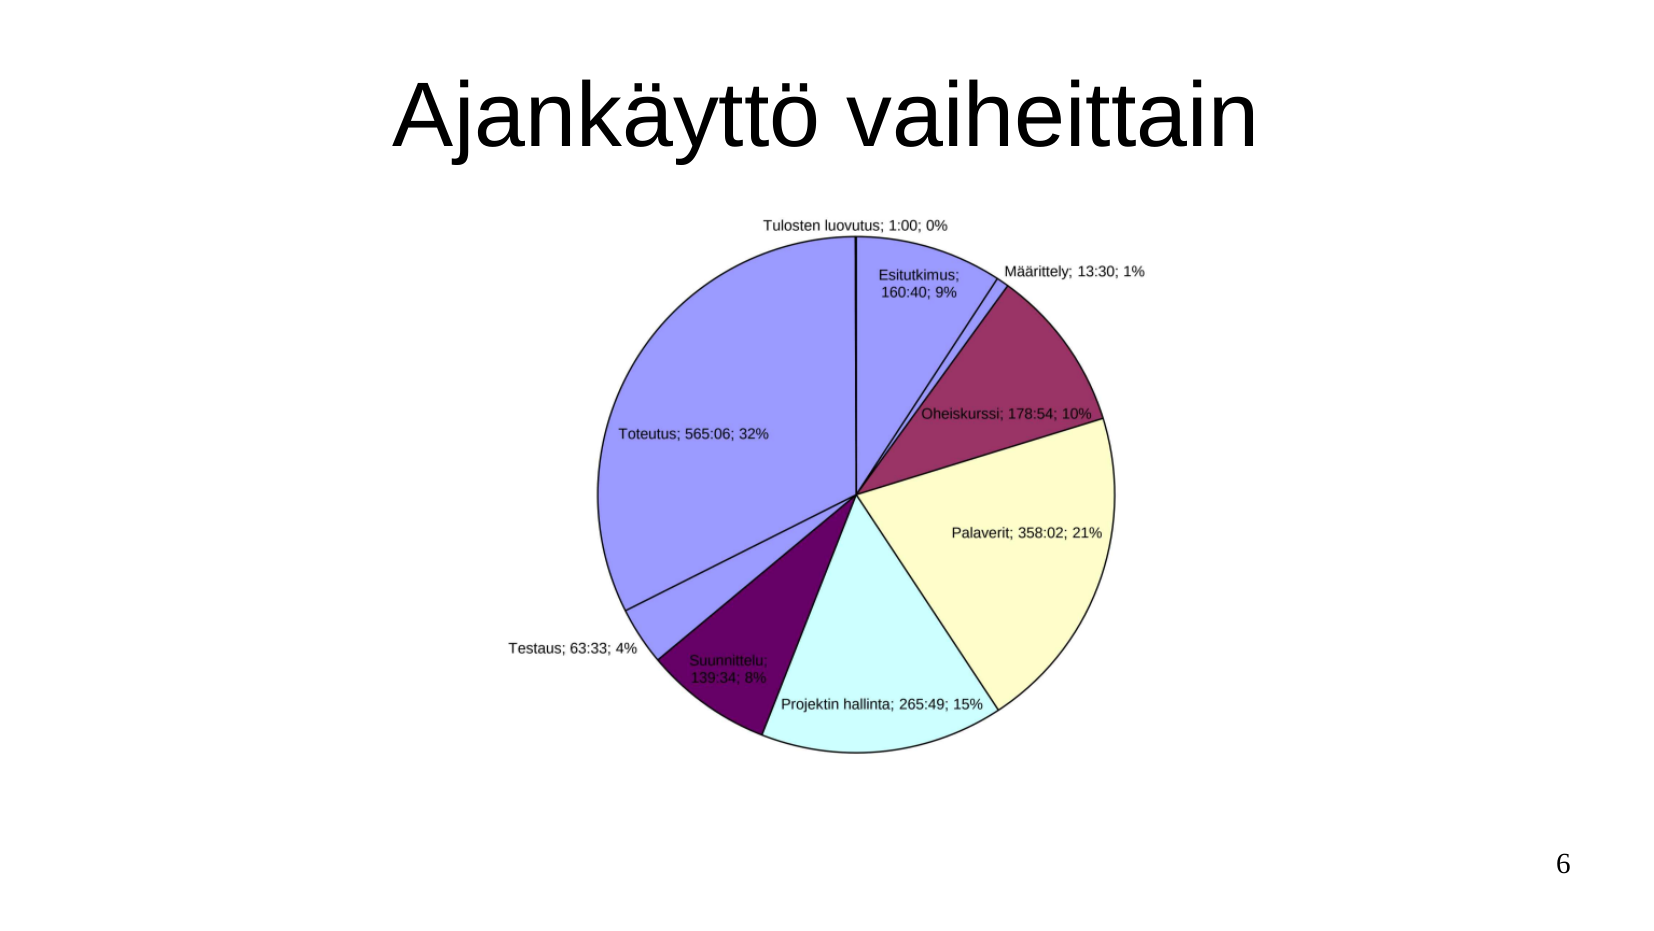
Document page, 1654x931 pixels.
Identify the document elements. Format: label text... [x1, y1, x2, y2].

picture [506, 217, 1147, 758]
title Ajankäyttö vaiheittain [82, 37, 1571, 193]
